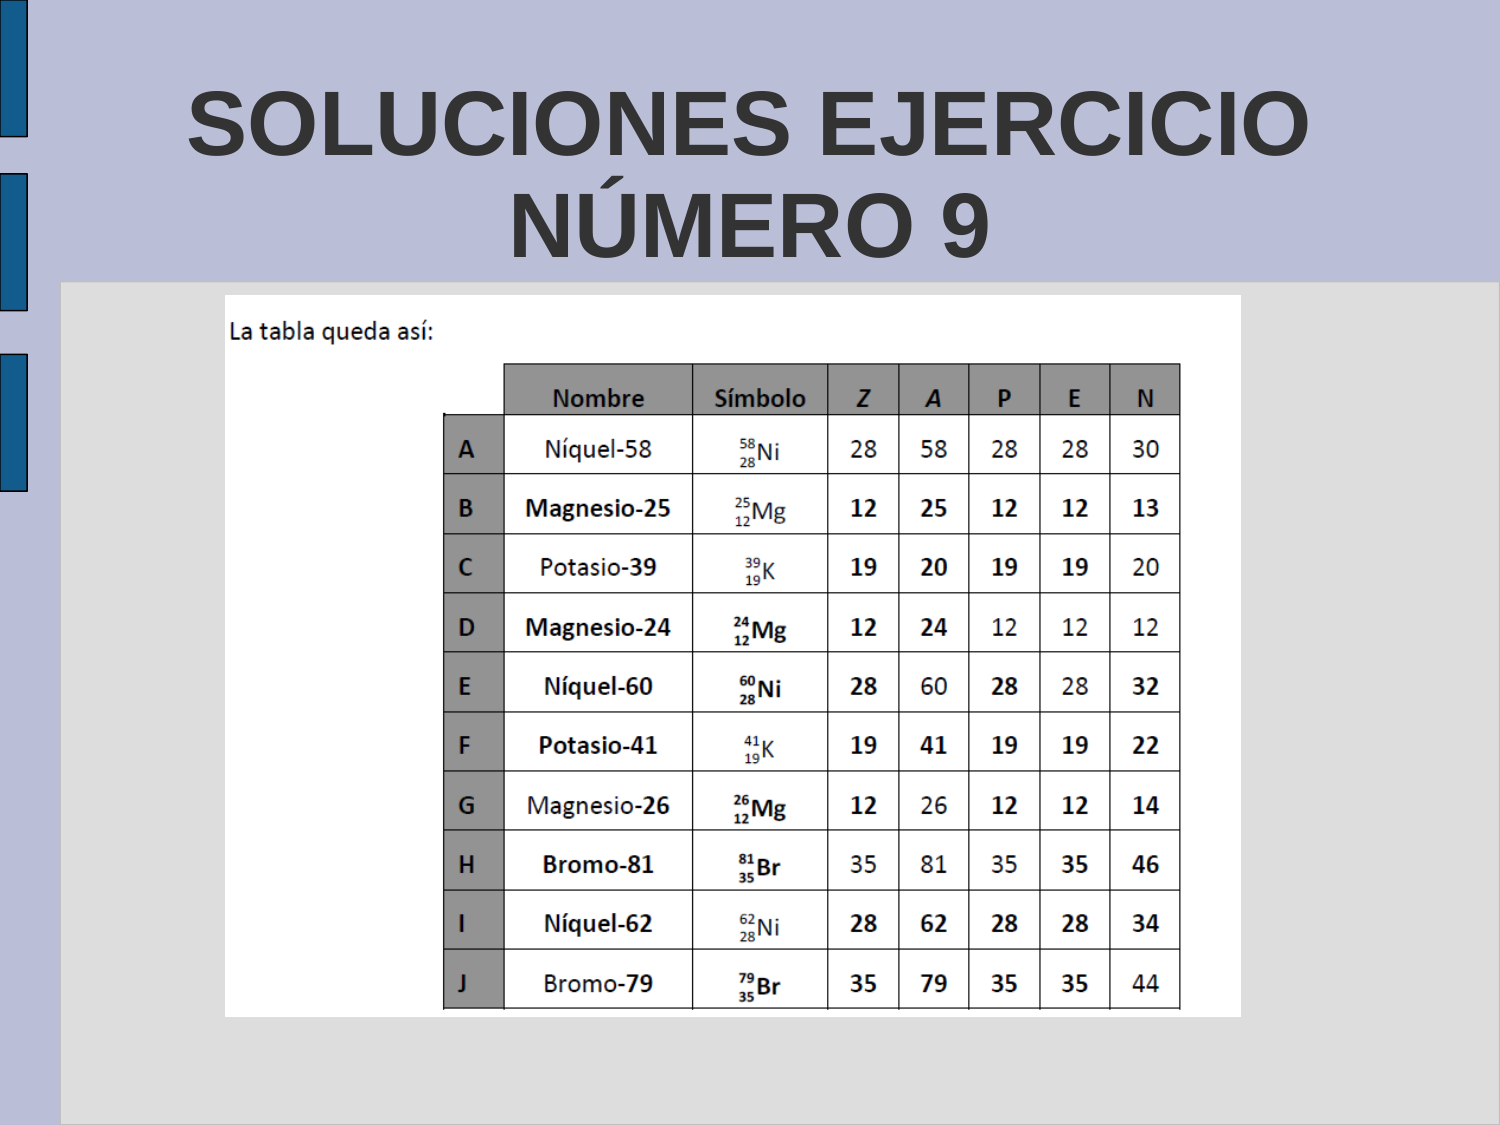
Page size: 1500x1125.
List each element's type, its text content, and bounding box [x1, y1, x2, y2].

picture [225, 295, 1241, 1017]
title SOLUCIONES EJERCICIO NÚMERO 9 [110, 73, 1391, 279]
